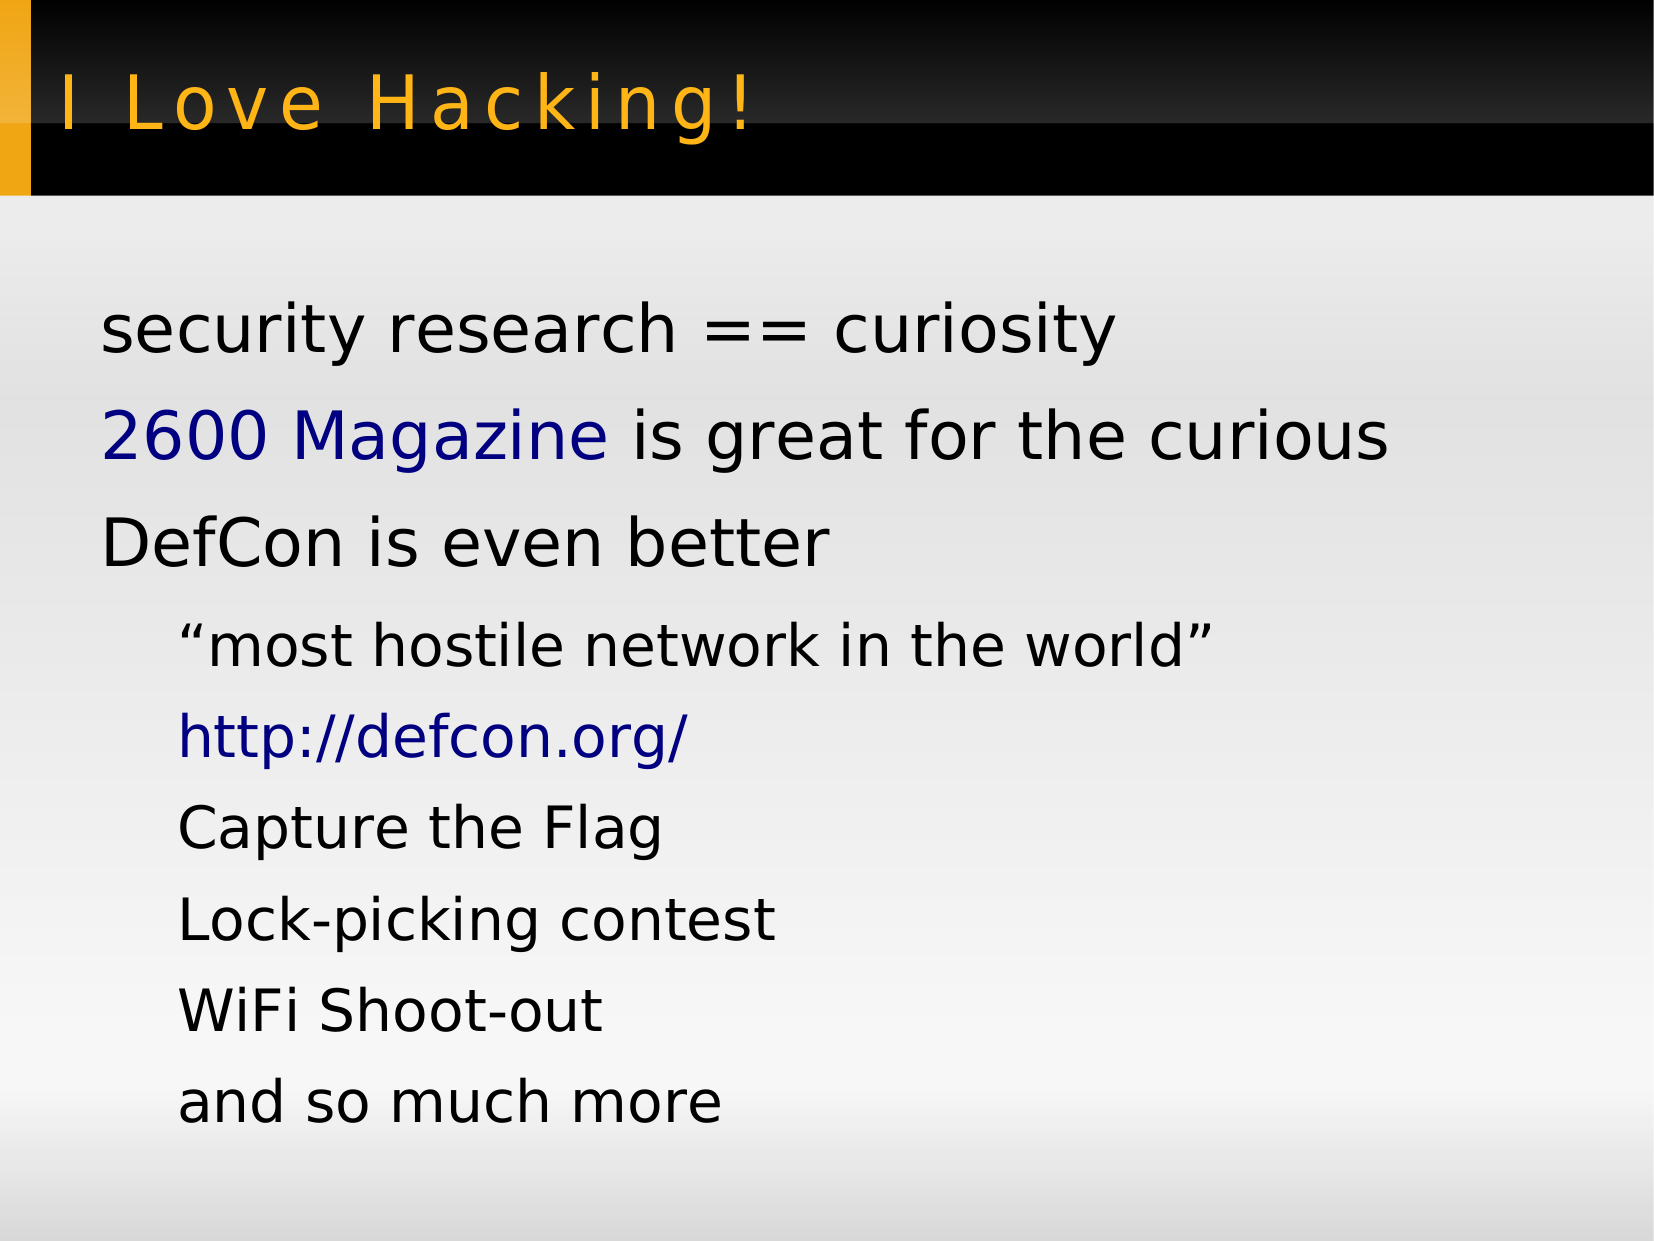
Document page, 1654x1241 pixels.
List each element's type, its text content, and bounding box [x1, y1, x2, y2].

picture [0, 0, 1654, 1241]
list security research == curiosity 2600 Magazine is great for the curious DefCon is even better “most hostile network in the world” http://defcon.org/ Capture the Flag Lock-picking contest WiFi Shoot-out and so much more [82, 290, 1571, 1137]
title I Love Hacking! [59, 29, 1270, 178]
